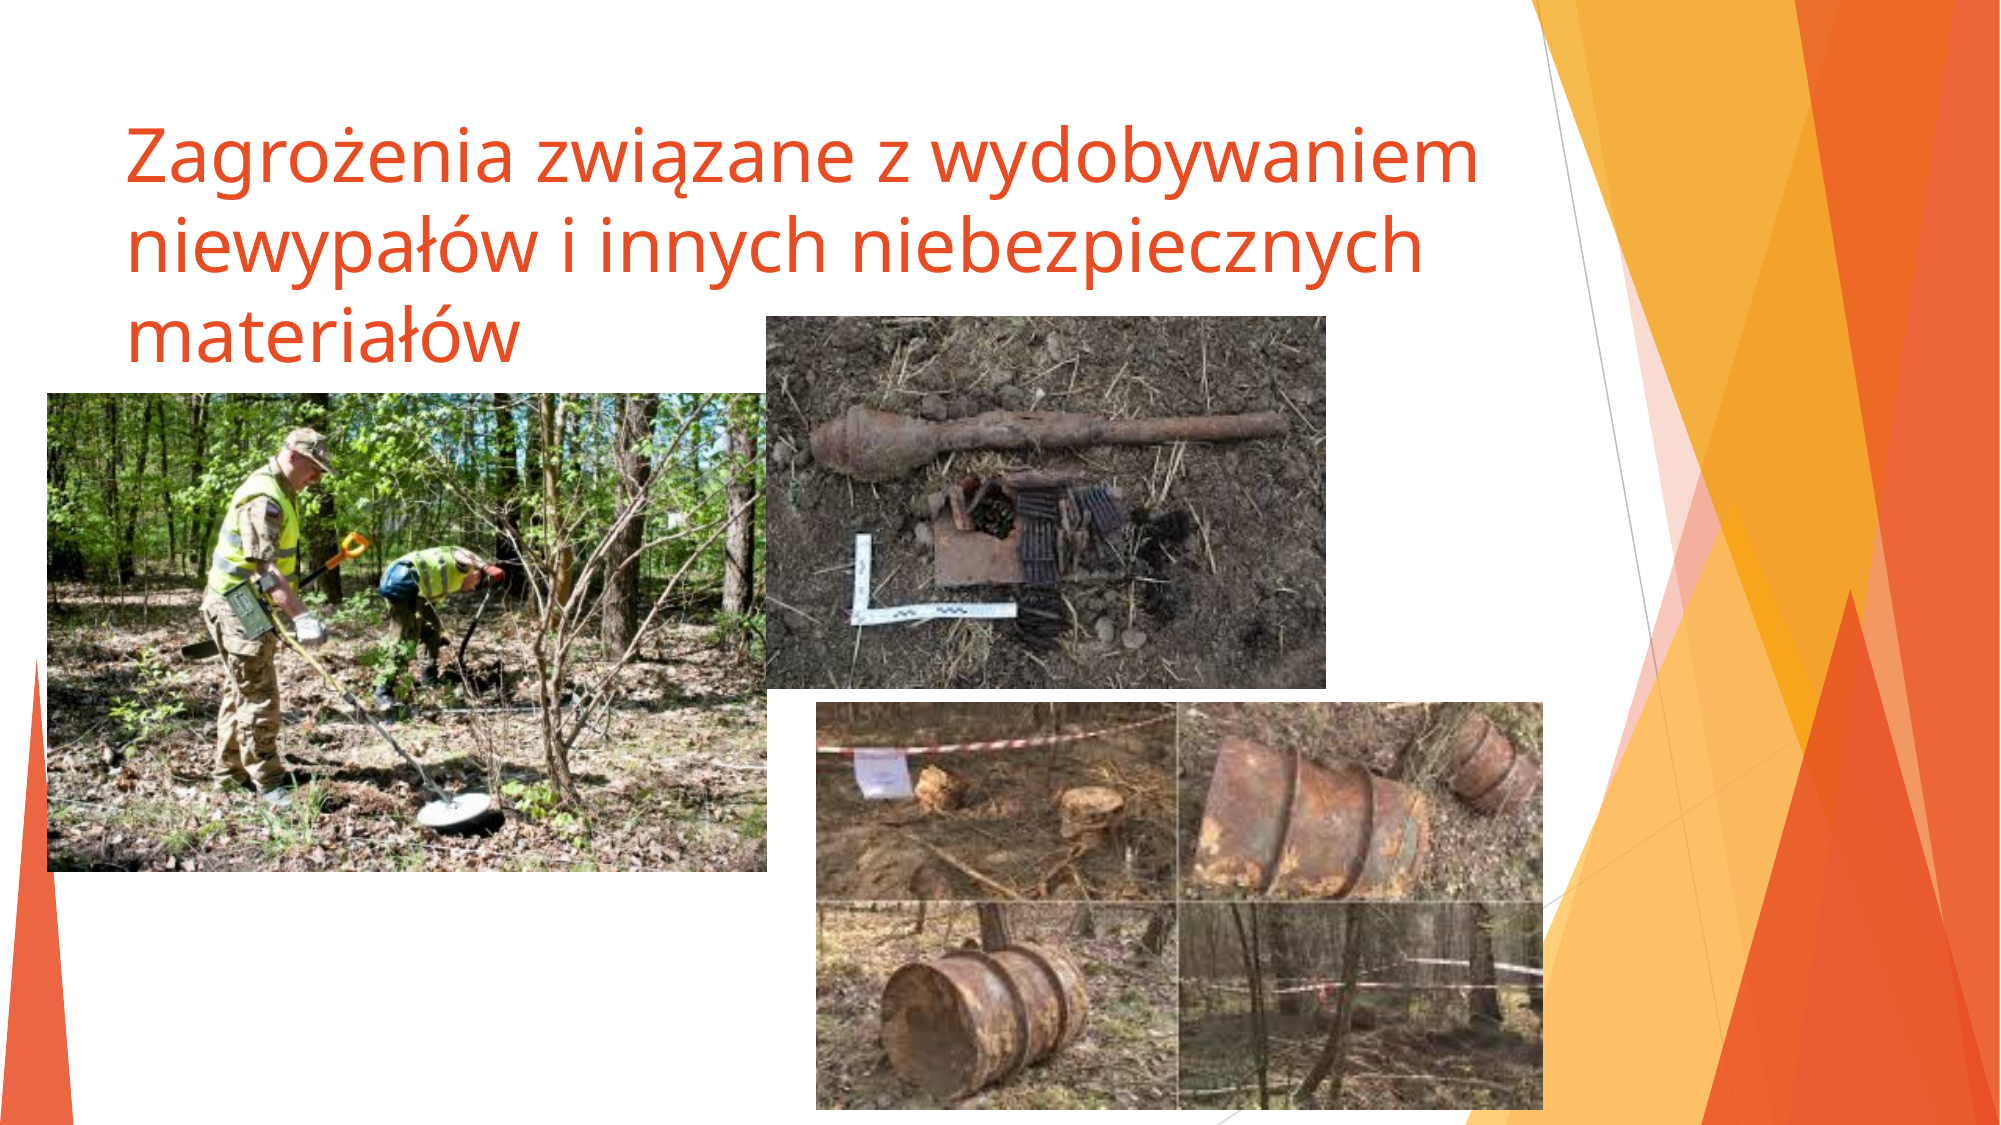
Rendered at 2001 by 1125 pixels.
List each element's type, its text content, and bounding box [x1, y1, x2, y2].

title Zagrożenia związane z wydobywaniem niewypałów i innych niebezpiecznych materiałów [111, 99, 1522, 317]
picture [816, 702, 1543, 1110]
picture [47, 316, 1326, 872]
